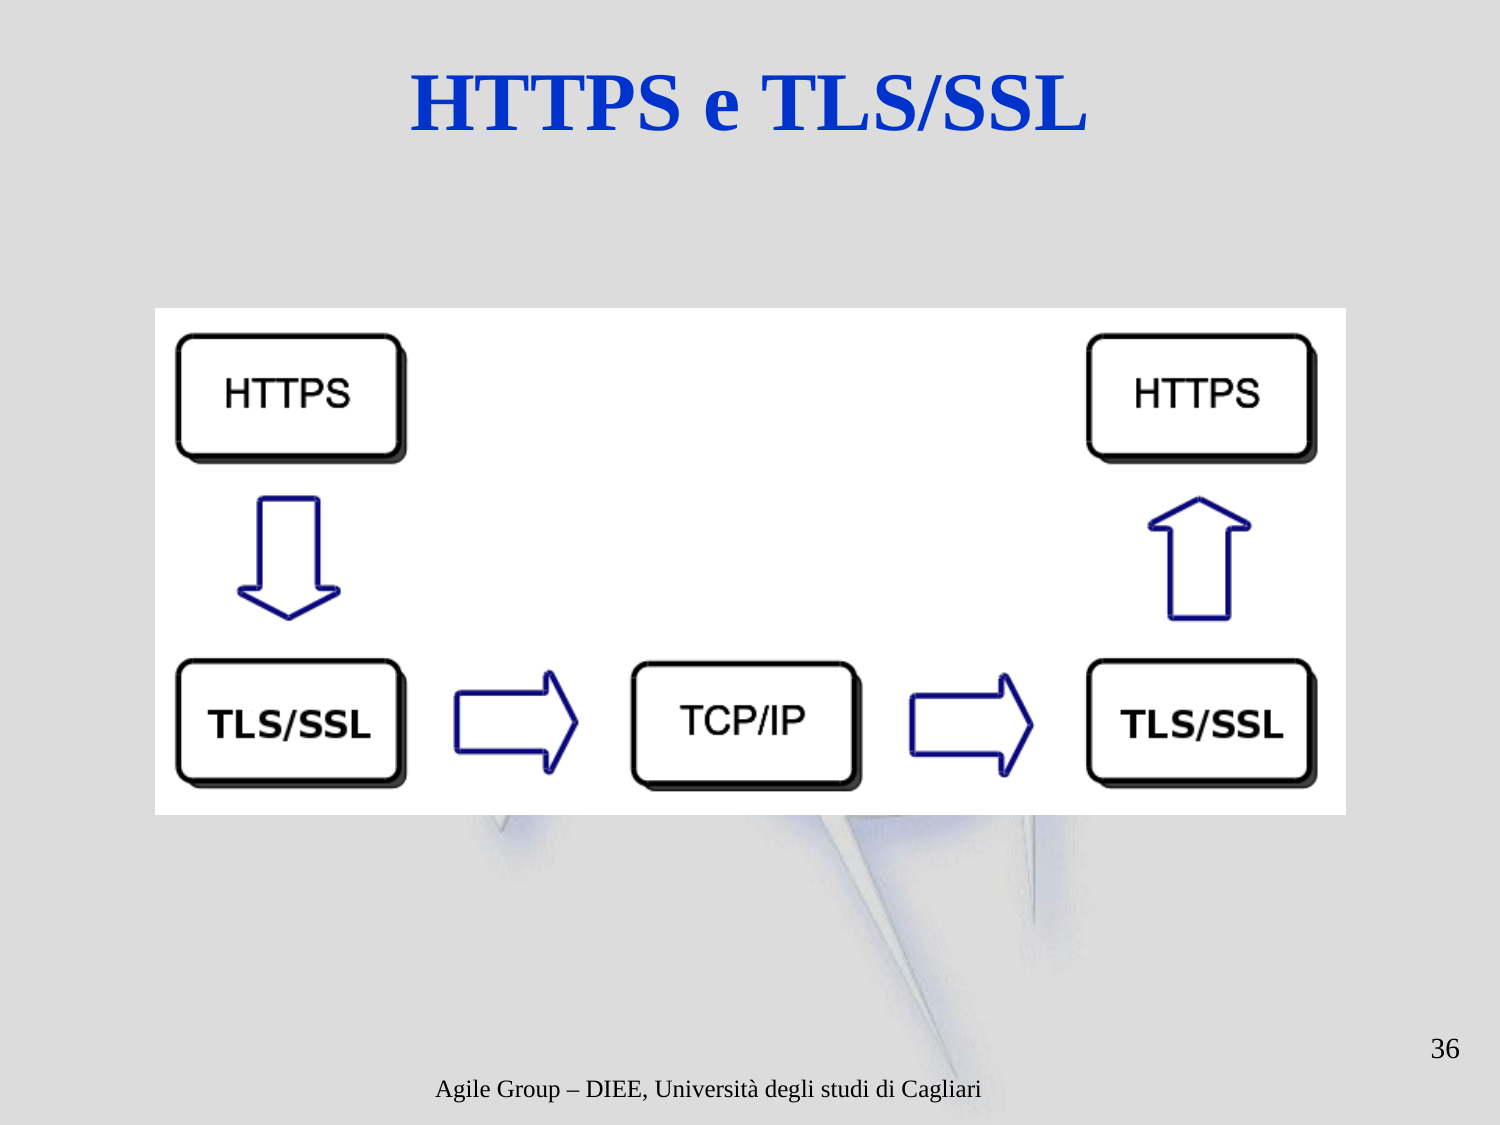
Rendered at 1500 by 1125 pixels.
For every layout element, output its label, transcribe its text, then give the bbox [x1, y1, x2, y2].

title HTTPS e TLS/SSL [112, 8, 1388, 197]
picture [0, 0, 1500, 1125]
